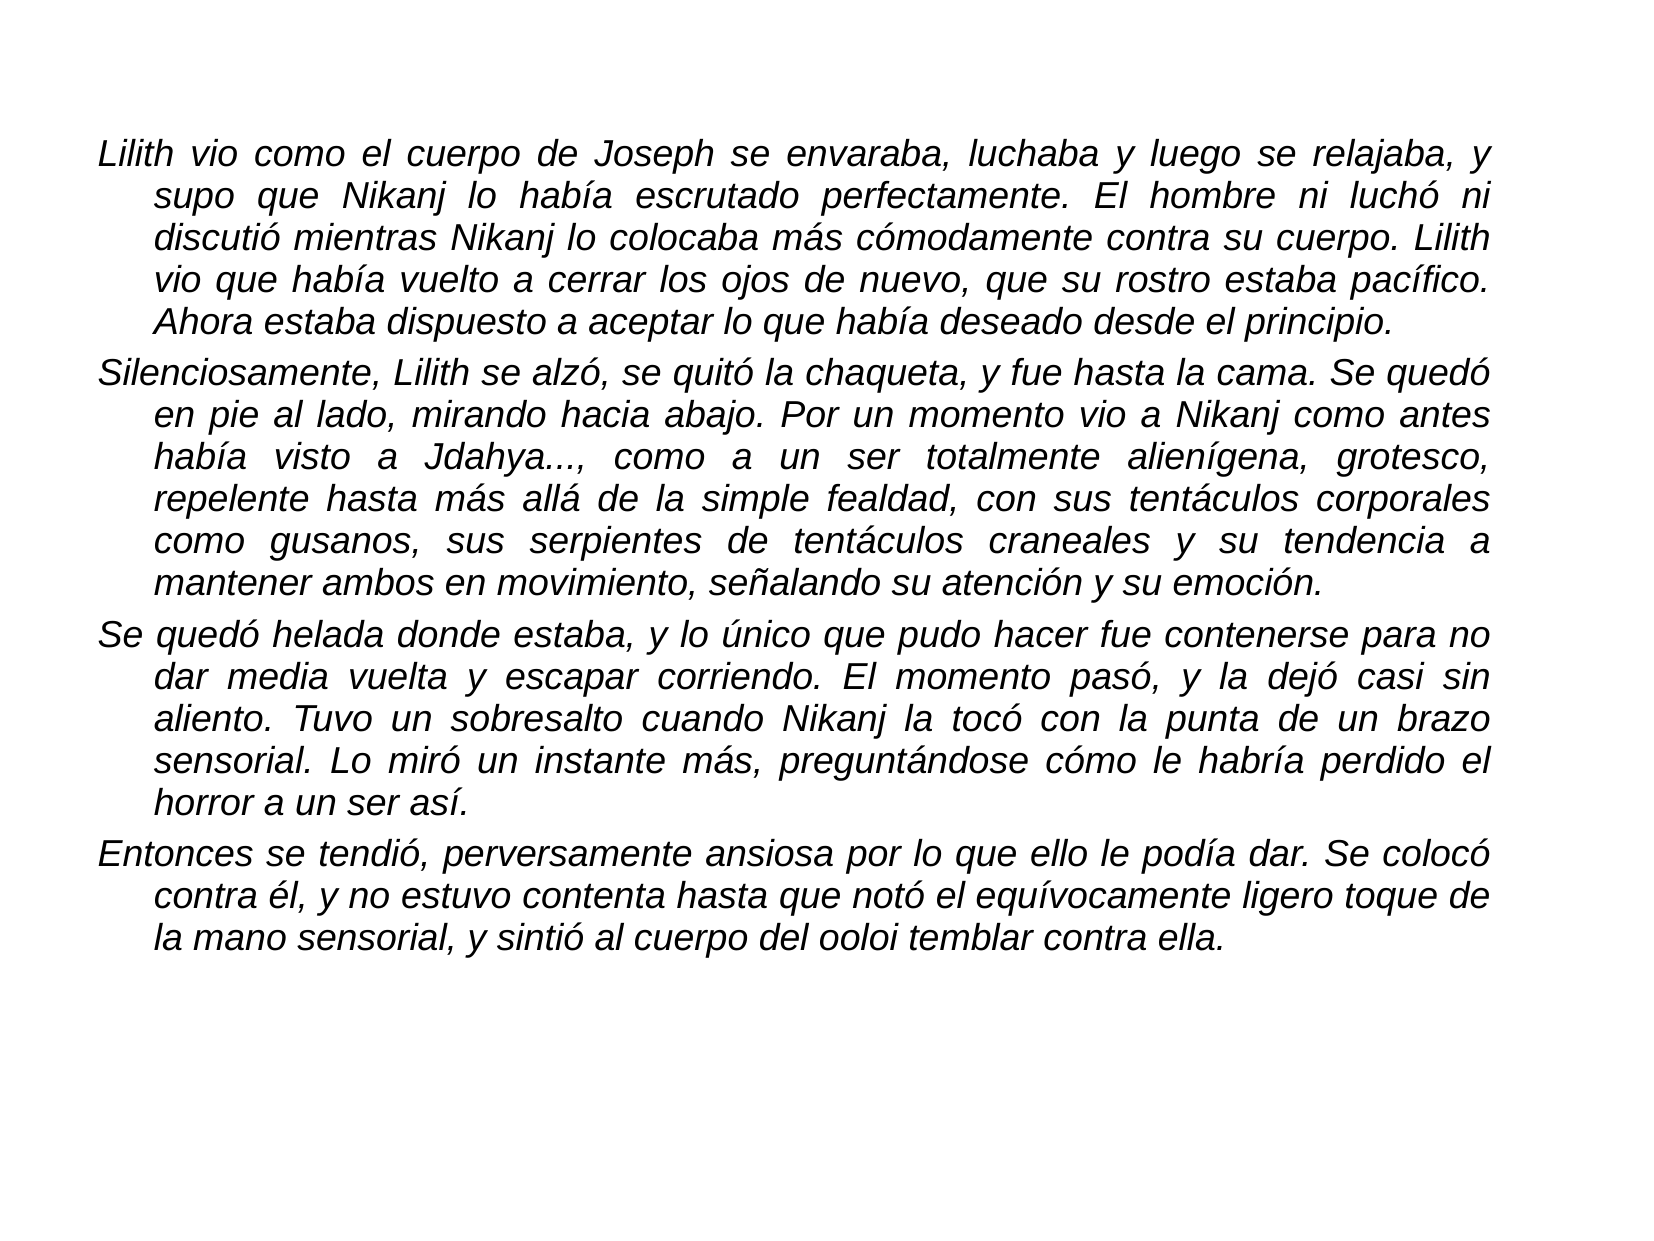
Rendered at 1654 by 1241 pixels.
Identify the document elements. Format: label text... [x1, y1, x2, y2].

text_box Lilith vio como el cuerpo de Joseph se envaraba, luchaba y luego se relajaba, y supo que Nikanj lo había escrutado perfectamente. El hombre ni luchó ni discutió mientras Nikanj lo colocaba más cómodamente contra su cuerpo. Lilith vio que había vuelto a cerrar los ojos de nuevo, que su rostro estaba pacífico. Ahora estaba dispuesto a aceptar lo que había deseado desde el principio. Silenciosamente, Lilith se alzó, se quitó la chaqueta, y fue hasta la cama. Se quedó en pie al lado, mirando hacia abajo. Por un momento vio a Nikanj como antes había visto a Jdahya..., como a un ser totalmente alienígena, grotesco, repelente hasta más allá de la simple fealdad, con sus tentáculos corporales como gusanos, sus serpientes de tentáculos craneales y su tendencia a mantener ambos en movimiento, señalando su atención y su emoción. Se quedó helada donde estaba, y lo único que pudo hacer fue contenerse para no dar media vuelta y escapar corriendo. El momento pasó, y la dejó casi sin aliento. Tuvo un sobresalto cuando Nikanj la tocó con la punta de un brazo sensorial. Lo miró un instante más, preguntándose cómo le habría perdido el horror a un ser así. Entonces se tendió, perversamente ansiosa por lo que ello le podía dar. Se colocó contra él, y no estuvo contenta hasta que notó el equívocamente ligero toque de la mano sensorial, y sintió al cuerpo del ooloi temblar contra ella. [82, 125, 1506, 1109]
